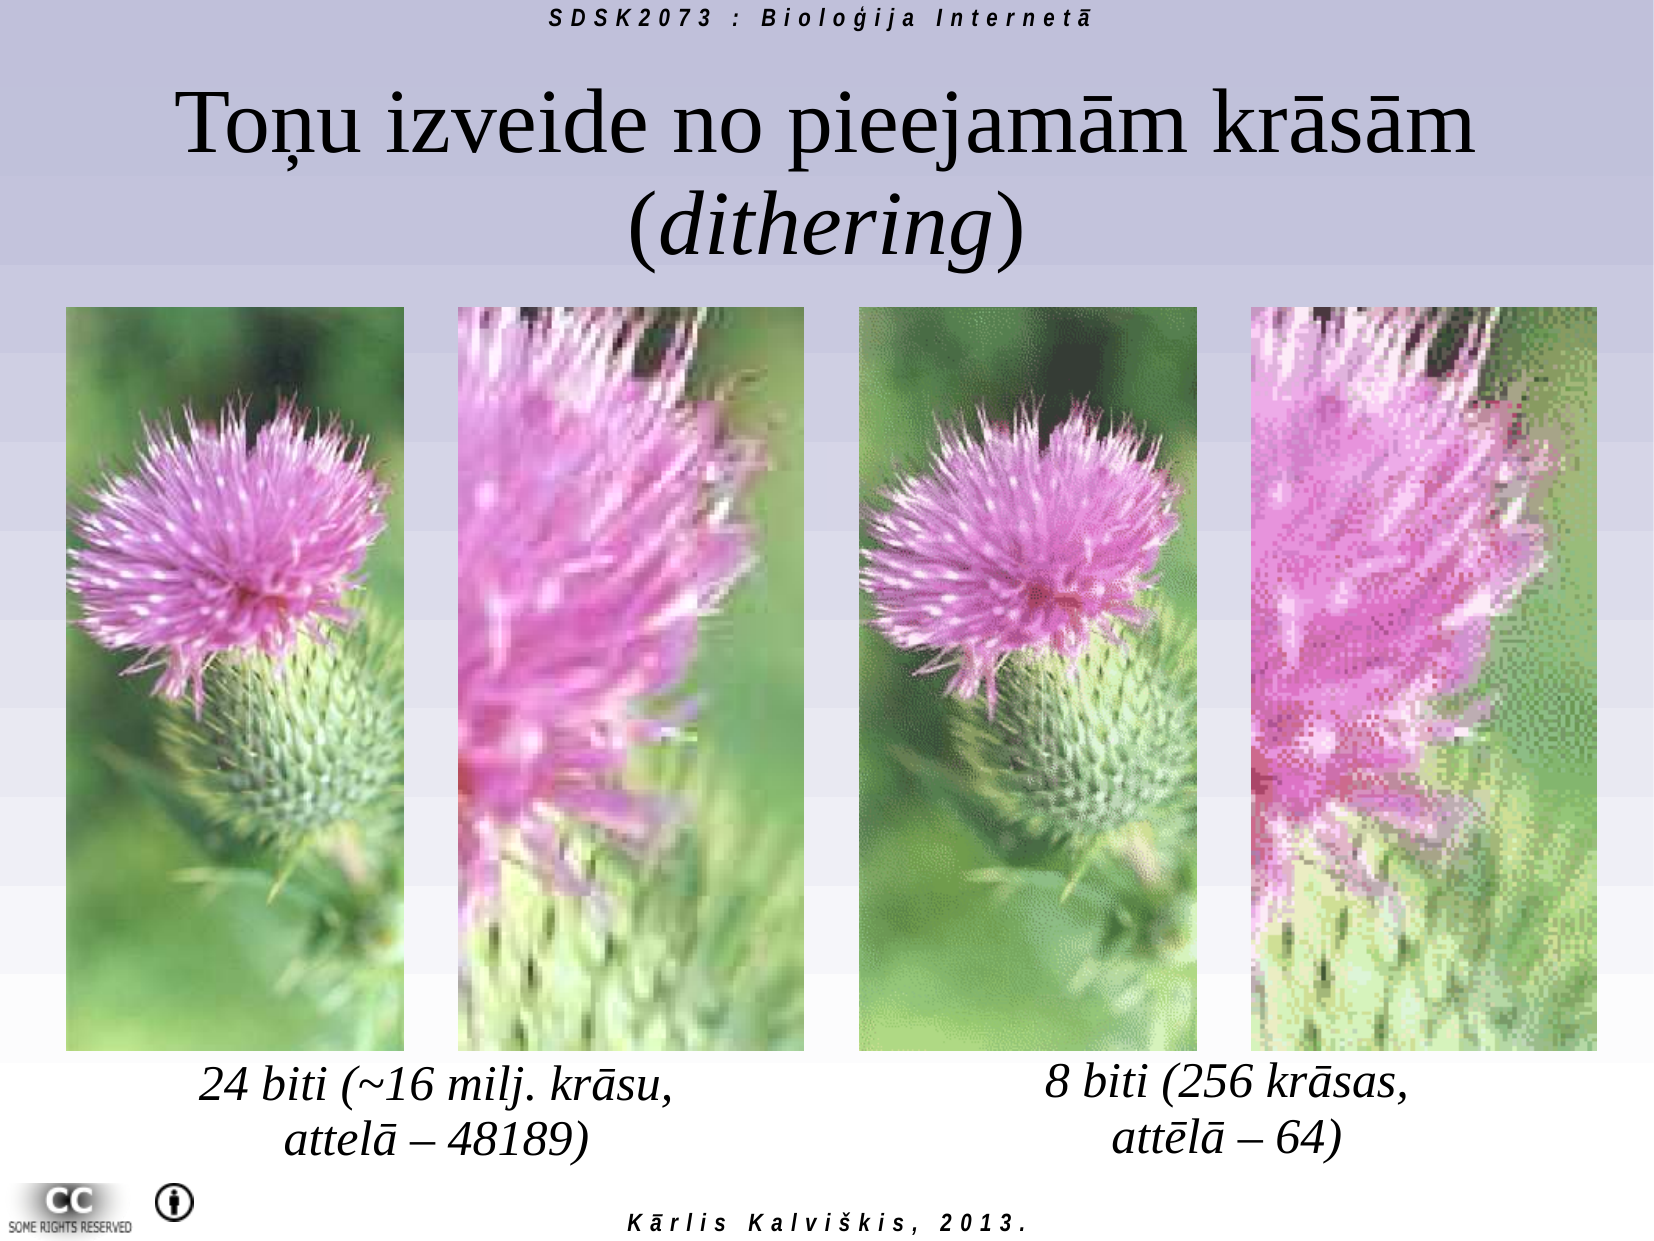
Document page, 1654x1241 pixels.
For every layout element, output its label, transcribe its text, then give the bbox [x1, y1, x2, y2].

text_box 8 biti (256 krāsas, attēlā – 64) [1044, 1053, 1410, 1164]
picture [0, 0, 1654, 1241]
text_box 24 biti (~16 milj. krāsu, attelā – 48189) [199, 1055, 674, 1167]
title Toņu izveide no pieejamām krāsām (dithering) [34, 61, 1626, 296]
